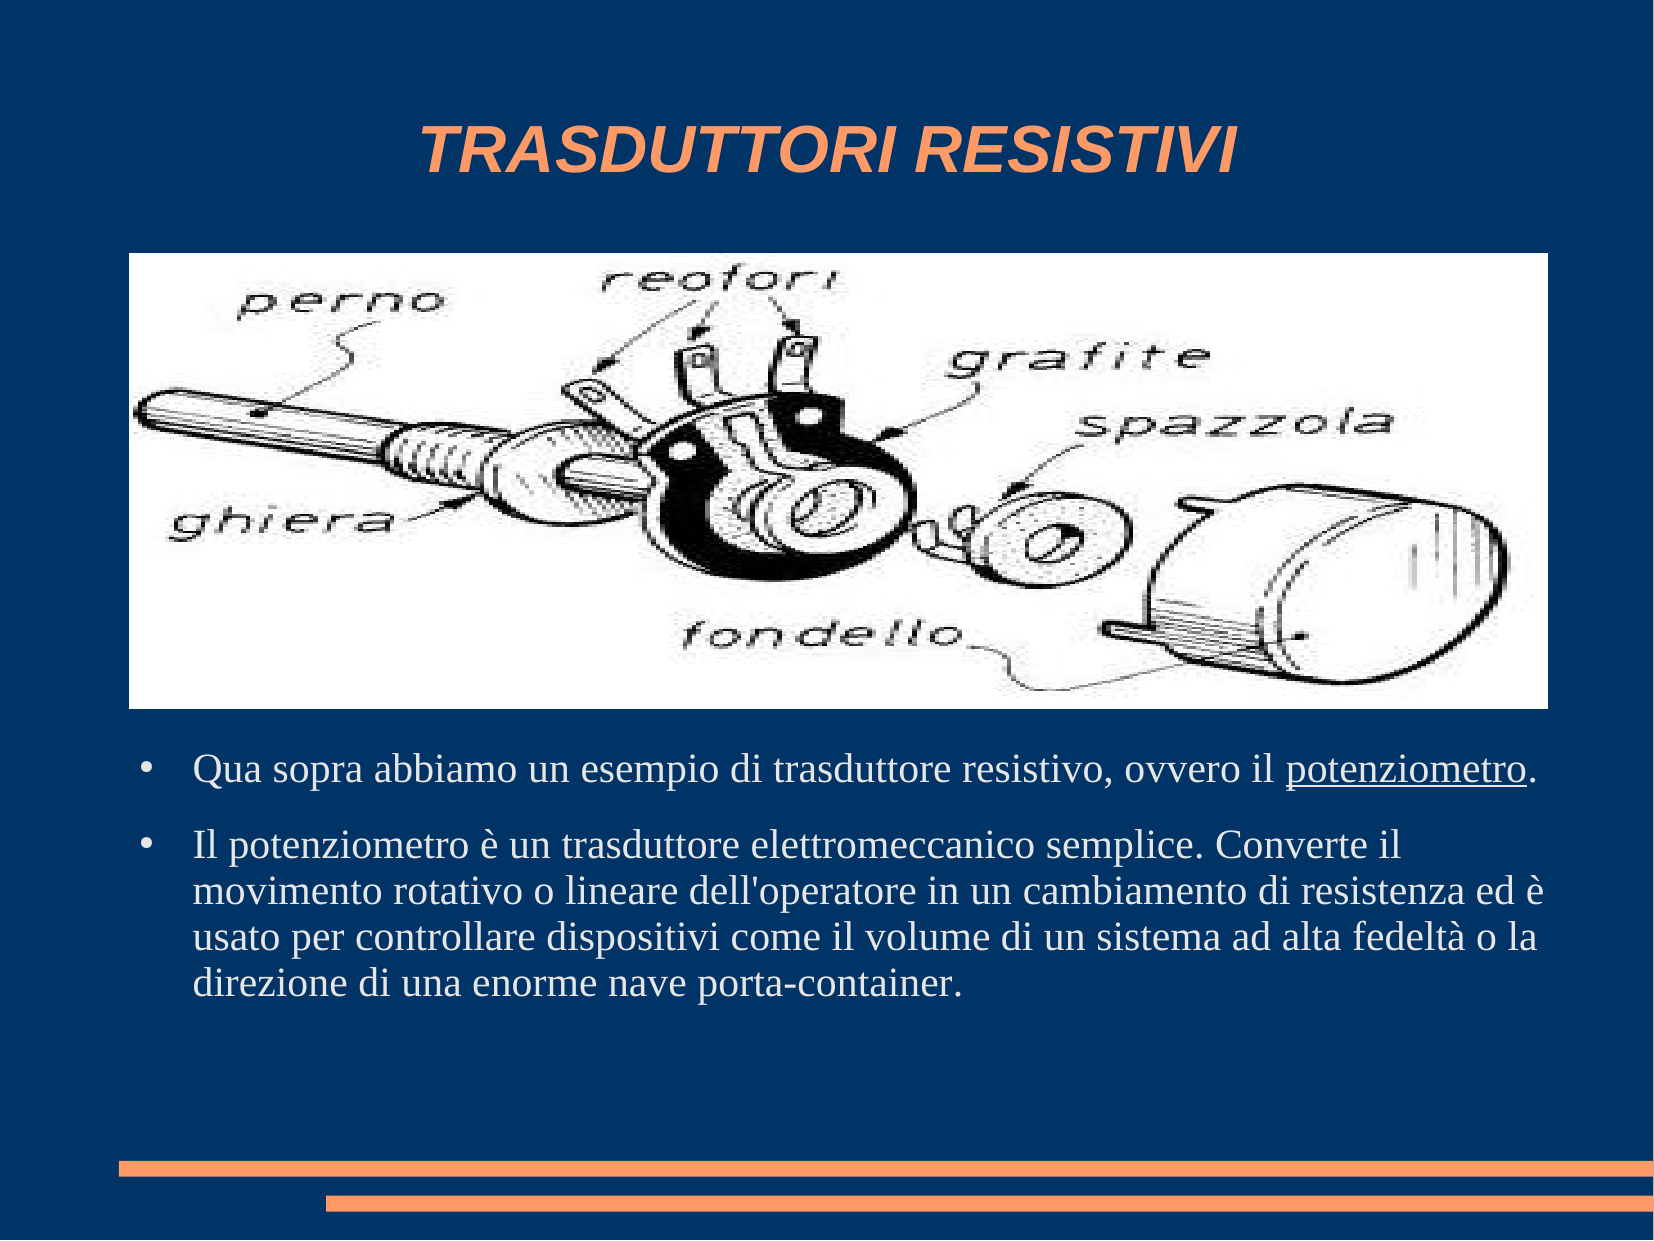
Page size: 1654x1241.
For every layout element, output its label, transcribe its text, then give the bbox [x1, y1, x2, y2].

picture [129, 253, 1548, 709]
list Qua sopra abbiamo un esempio di trasduttore resistivo, ovvero il potenziometro. Il potenziometro è un trasduttore elettromeccanico semplice. Converte il movimento rotativo o lineare dell'operatore in un cambiamento di resistenza ed è usato per controllare dispositivi come il volume di un sistema ad alta fedeltà o la direzione di una enorme nave porta-container. [121, 745, 1561, 1132]
title TRASDUTTORI RESISTIVI [121, 46, 1534, 254]
